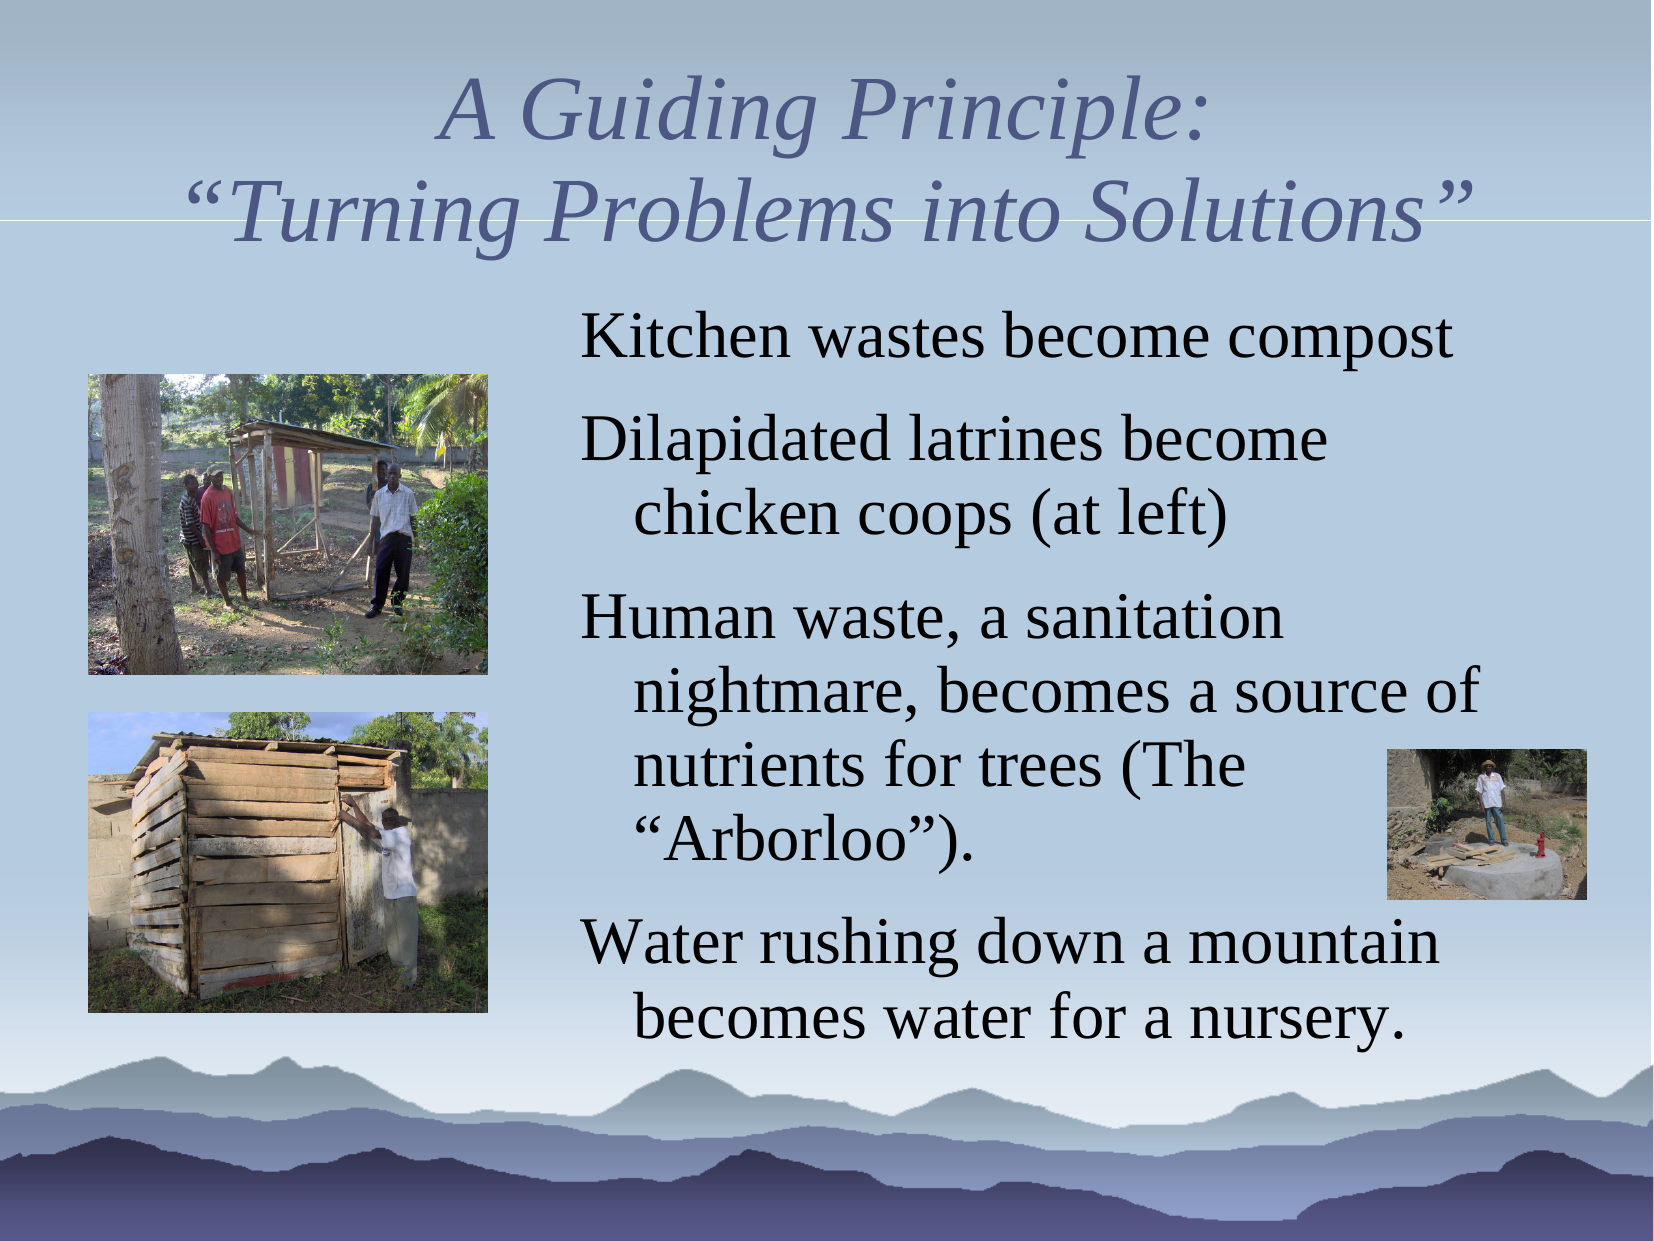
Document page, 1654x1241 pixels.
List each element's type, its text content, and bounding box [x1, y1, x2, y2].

picture [1387, 749, 1587, 901]
list Kitchen wastes become compost Dilapidated latrines become chicken coops (at left) Human waste, a sanitation nightmare, becomes a source of nutrients for trees (The “Arborloo”). Water rushing down a mountain becomes water for a nursery. [562, 297, 1535, 1079]
picture [0, 1021, 1654, 1241]
picture [88, 712, 488, 1013]
title A Guiding Principle: “Turning Problems into Solutions” [121, 55, 1534, 263]
picture [88, 374, 488, 676]
